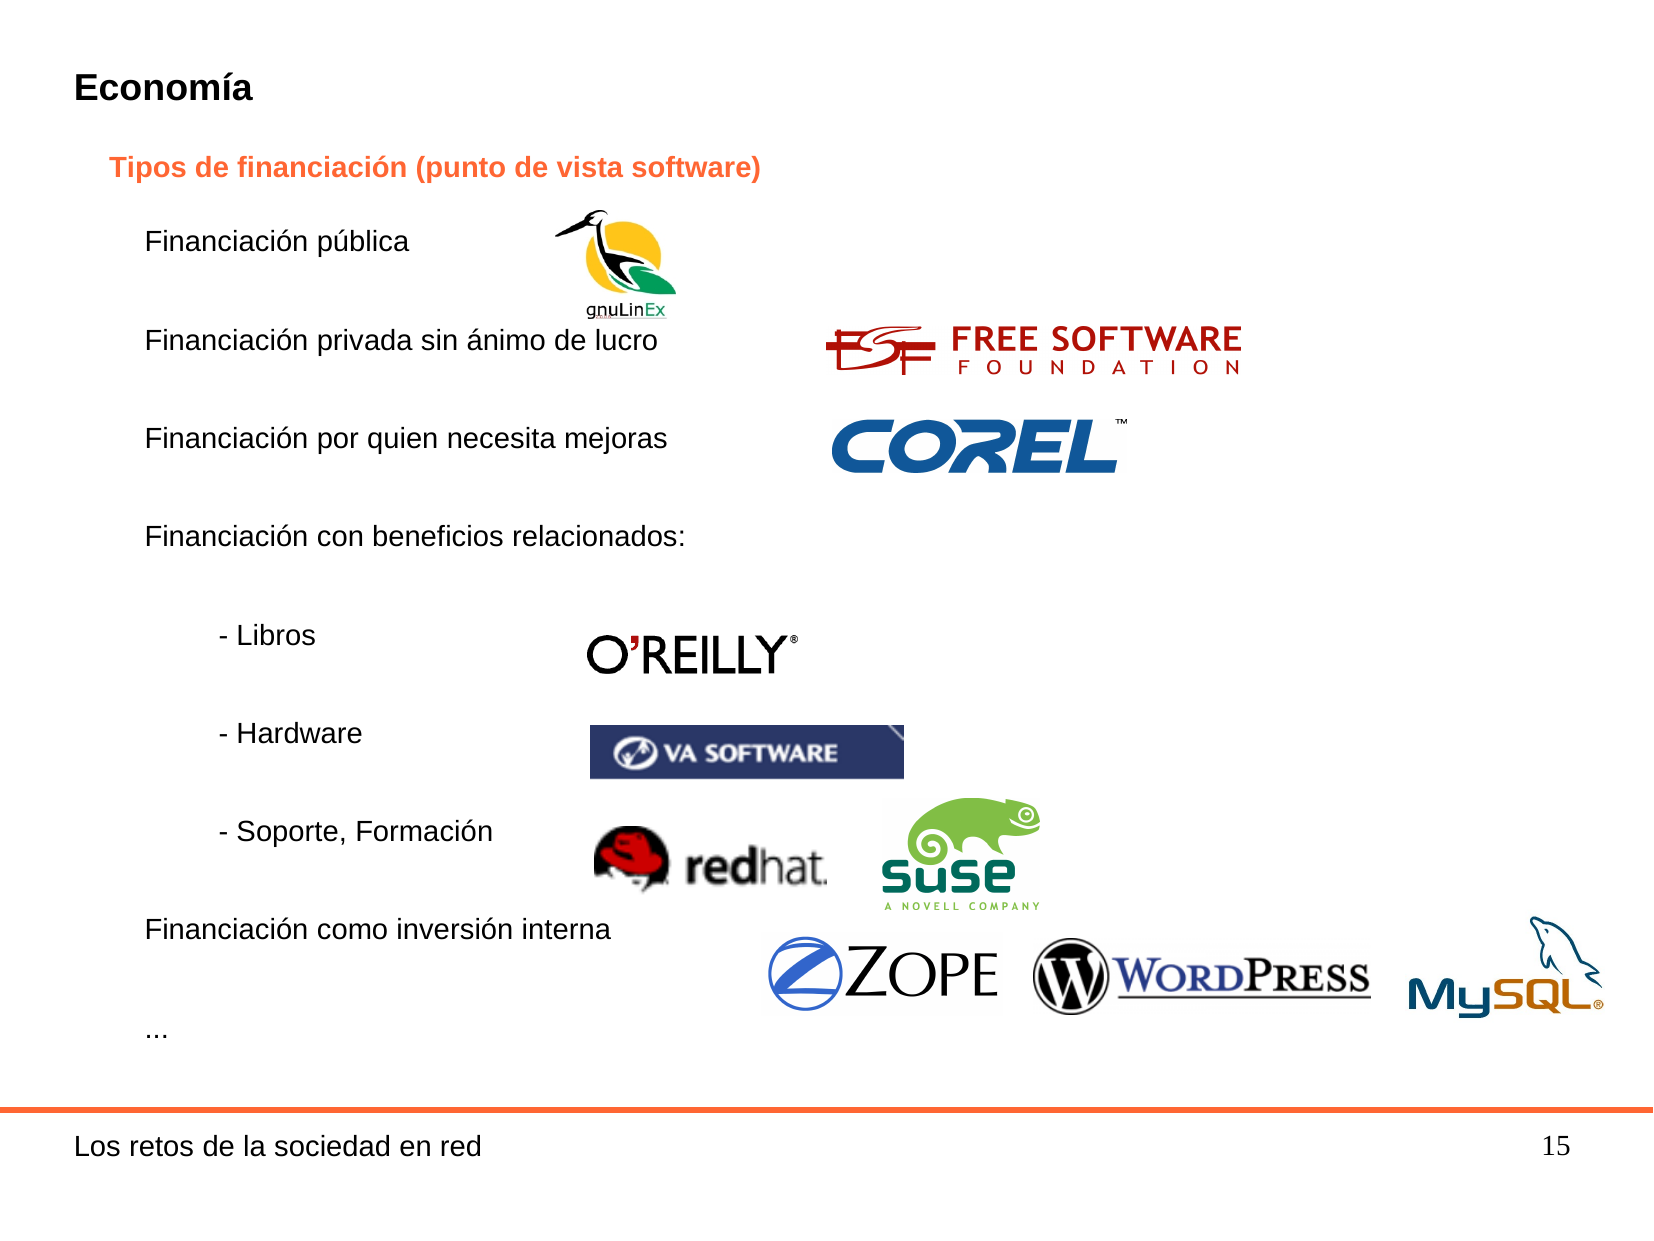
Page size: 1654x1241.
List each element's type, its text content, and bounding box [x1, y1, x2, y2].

picture [1033, 938, 1371, 1015]
picture [826, 326, 1241, 375]
picture [594, 826, 827, 902]
picture [555, 210, 676, 319]
picture [832, 419, 1127, 473]
picture [761, 932, 1003, 1016]
picture [590, 725, 904, 792]
picture [882, 798, 1040, 910]
text_box Economía Tipos de financiación (punto de vista software) Financiación pública Financiación privada sin ánimo de lucro Financiación por quien necesita mejoras Financiación con beneficios relacionados: - Libros - Hardware - Soporte, Formación Financiación como inversión interna ... [59, 59, 1595, 1130]
picture [1405, 893, 1605, 1040]
picture [587, 618, 798, 689]
text_box Los retos de la sociedad en red [59, 1130, 975, 1172]
